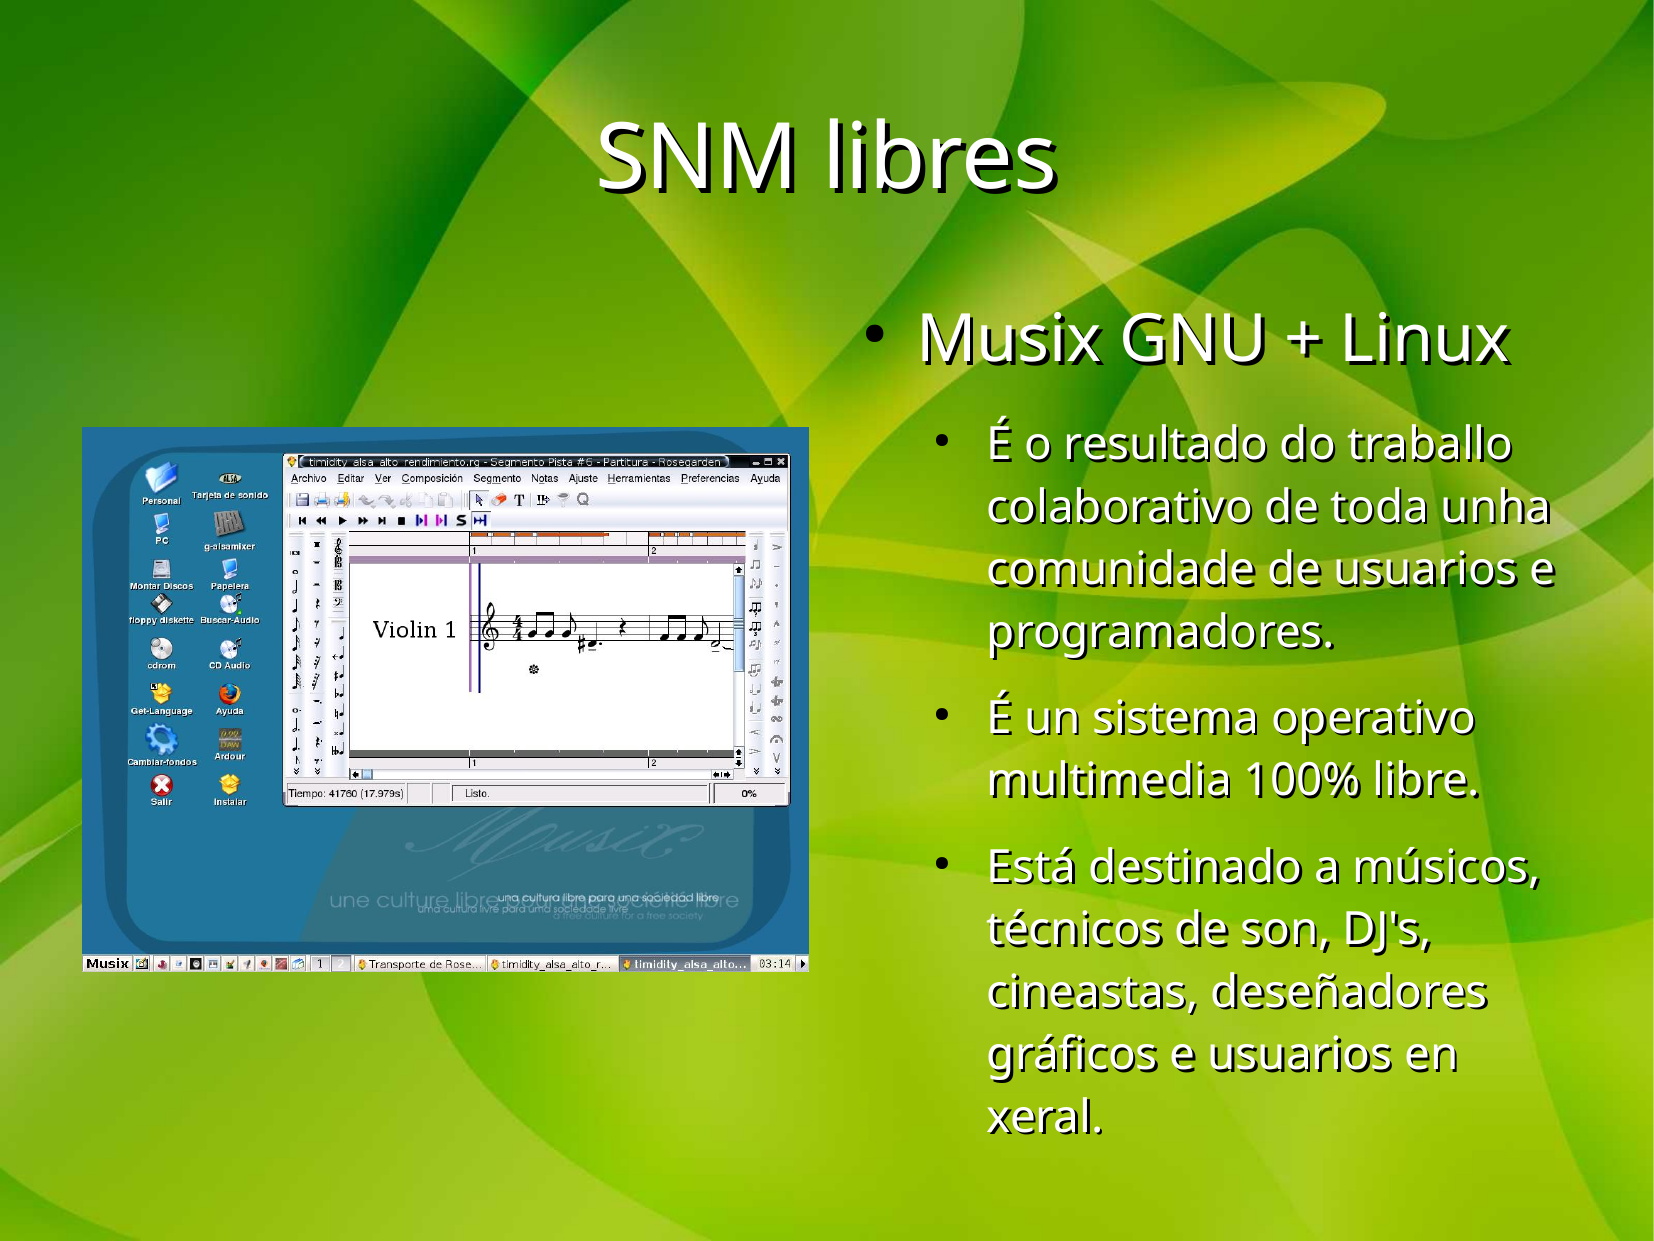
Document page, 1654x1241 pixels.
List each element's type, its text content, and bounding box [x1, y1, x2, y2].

list Musix GNU + Linux É o resultado do traballo colaborativo de toda unha comunidade de usuarios e programadores. É un sistema operativo multimedia 100% libre. Está destinado a músicos, técnicos de son, DJ's, cineastas, deseñadores gráficos e usuarios en xeral. [845, 290, 1572, 1109]
picture [0, 0, 1654, 1241]
title SNM libres [82, 49, 1571, 257]
